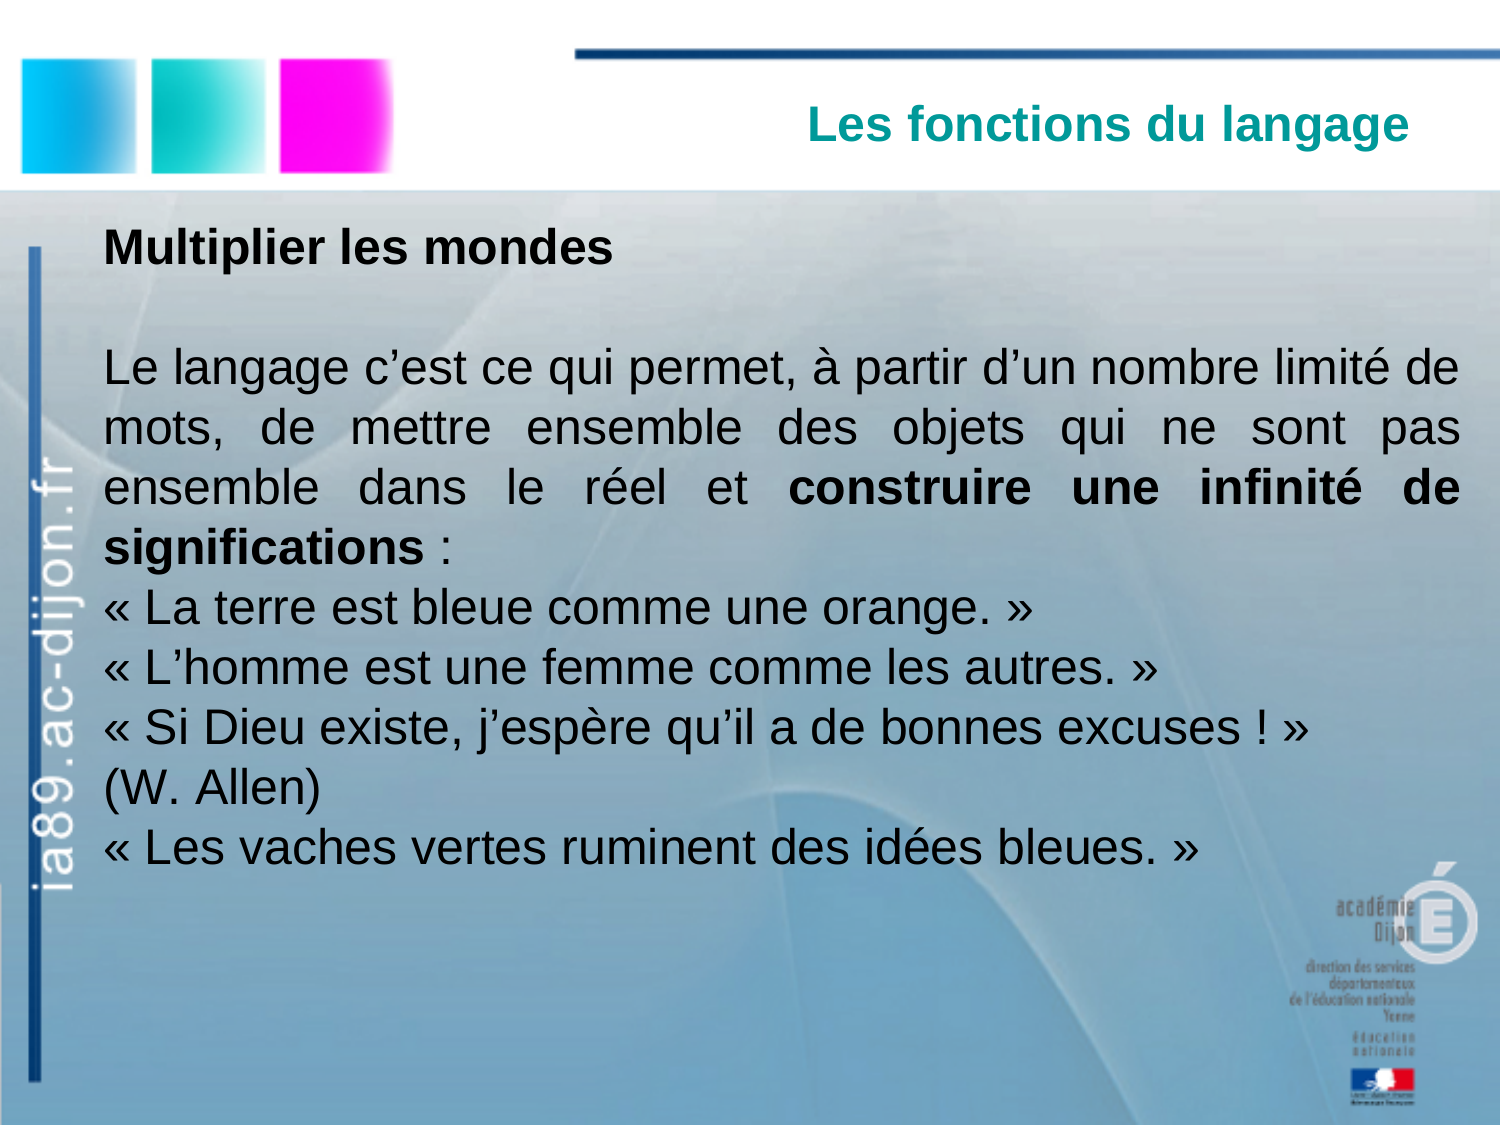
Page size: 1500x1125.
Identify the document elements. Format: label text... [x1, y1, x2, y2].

text_box Multiplier les mondes Le langage c’est ce qui permet, à partir d’un nombre limité de mots, de mettre ensemble des objets qui ne sont pas ensemble dans le réel et construire une infinité de significations : « La terre est bleue comme une orange. » « L’homme est une femme comme les autres. » « Si Dieu existe, j’espère qu’il a de bonnes excuses ! » (W. Allen) « Les vaches vertes ruminent des idées bleues. » [88, 206, 1477, 882]
picture [0, 0, 1500, 1125]
title Les fonctions du langage [454, 42, 1426, 200]
